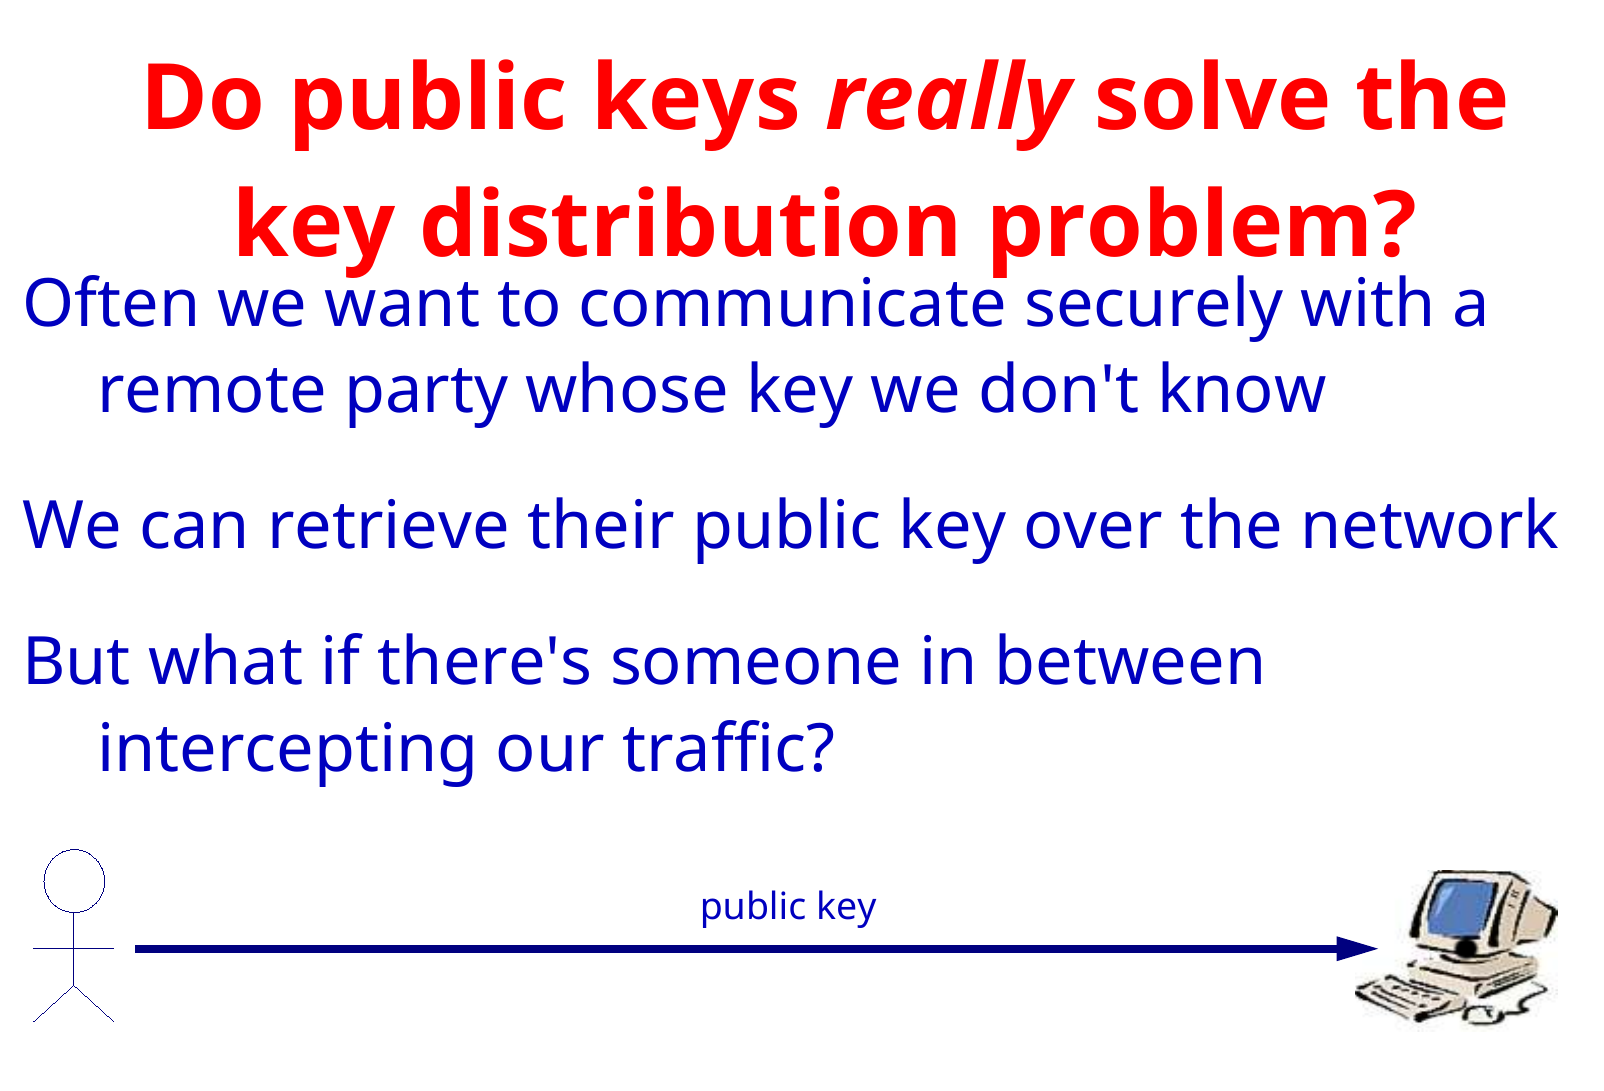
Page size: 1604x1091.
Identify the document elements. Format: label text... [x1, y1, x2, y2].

text_box public key [699, 879, 877, 931]
title Do public keys really solve the key distribution problem? [51, 28, 1599, 237]
list Often we want to communicate securely with a remote party whose key we don't know We can retrieve their public key over the network But what if there's someone in between intercepting our traffic? [22, 257, 1564, 836]
picture [1355, 870, 1558, 1032]
